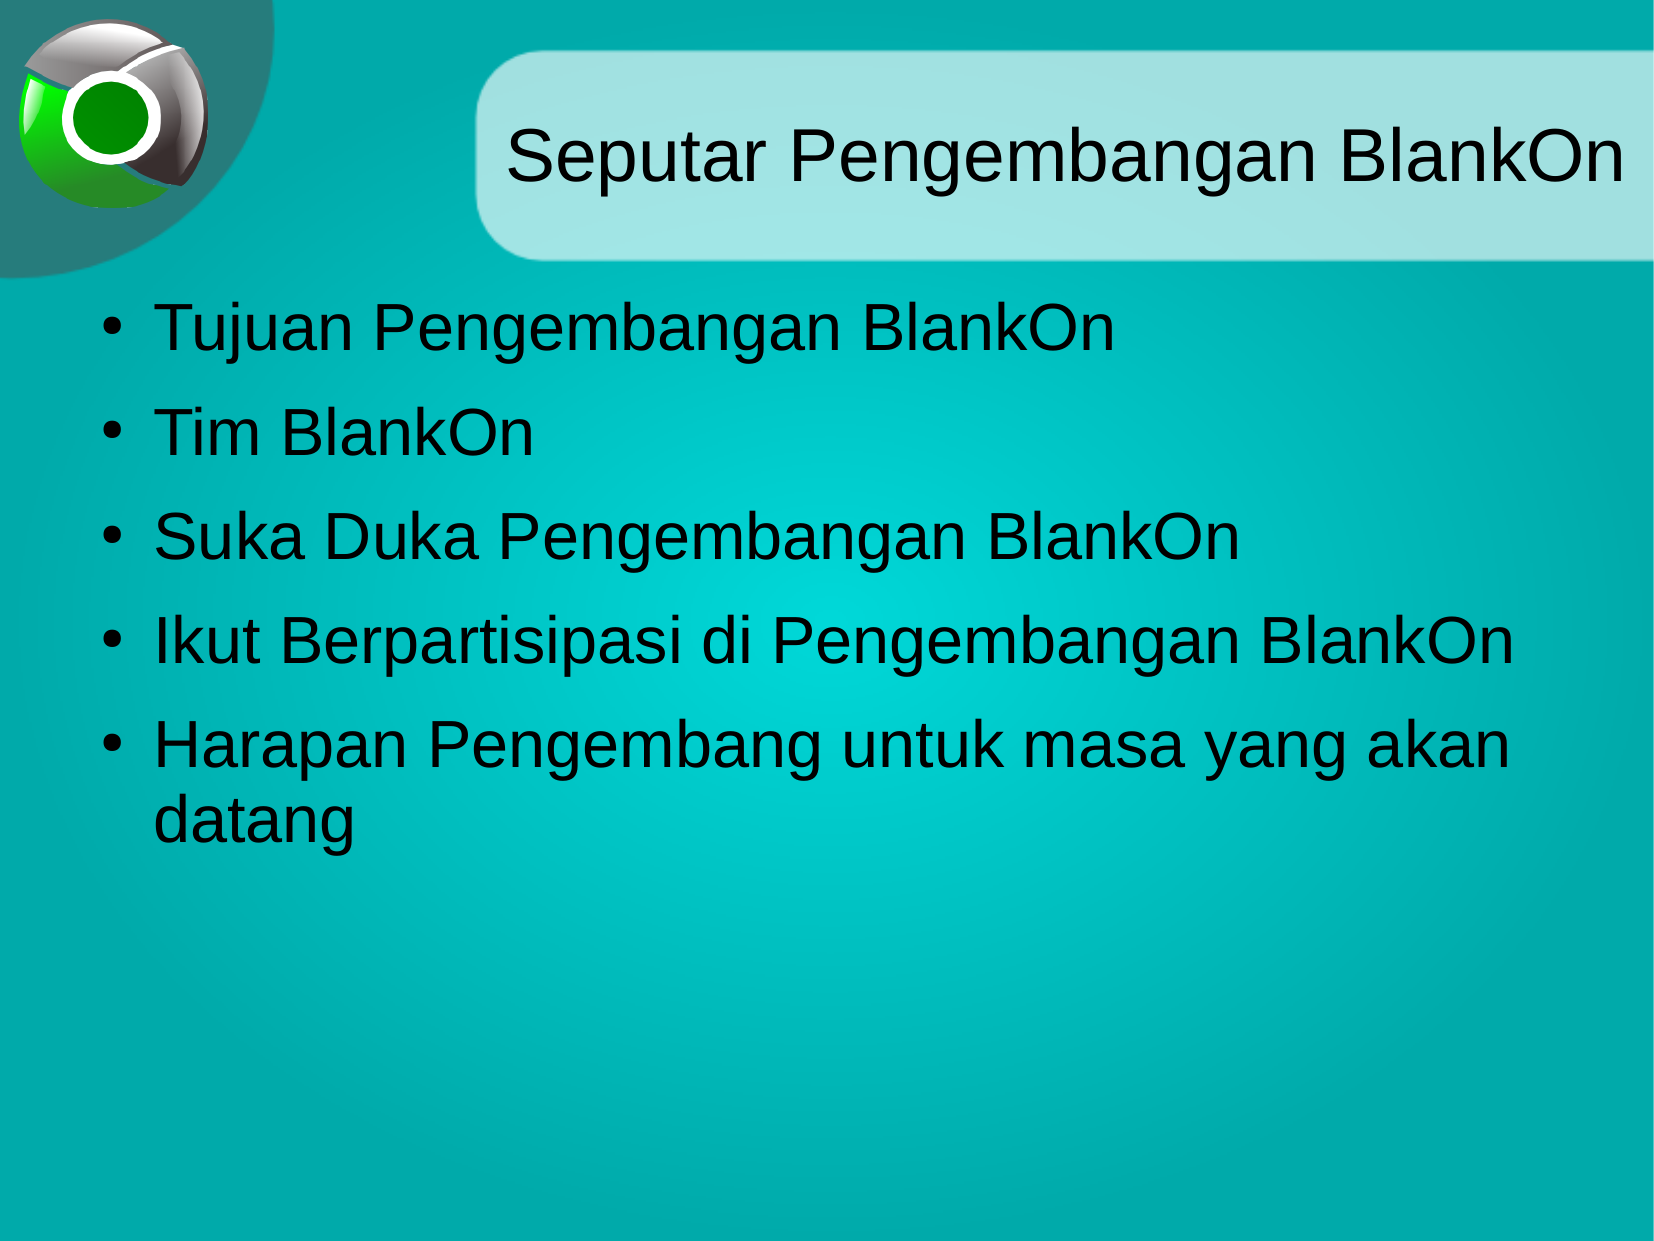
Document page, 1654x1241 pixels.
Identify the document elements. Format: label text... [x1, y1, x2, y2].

title Seputar Pengembangan BlankOn [505, 108, 1631, 203]
picture [0, 0, 1654, 1241]
list Tujuan Pengembangan BlankOn Tim BlankOn Suka Duka Pengembangan BlankOn Ikut Berpartisipasi di Pengembangan BlankOn Harapan Pengembang untuk masa yang akan datang [82, 290, 1571, 1109]
